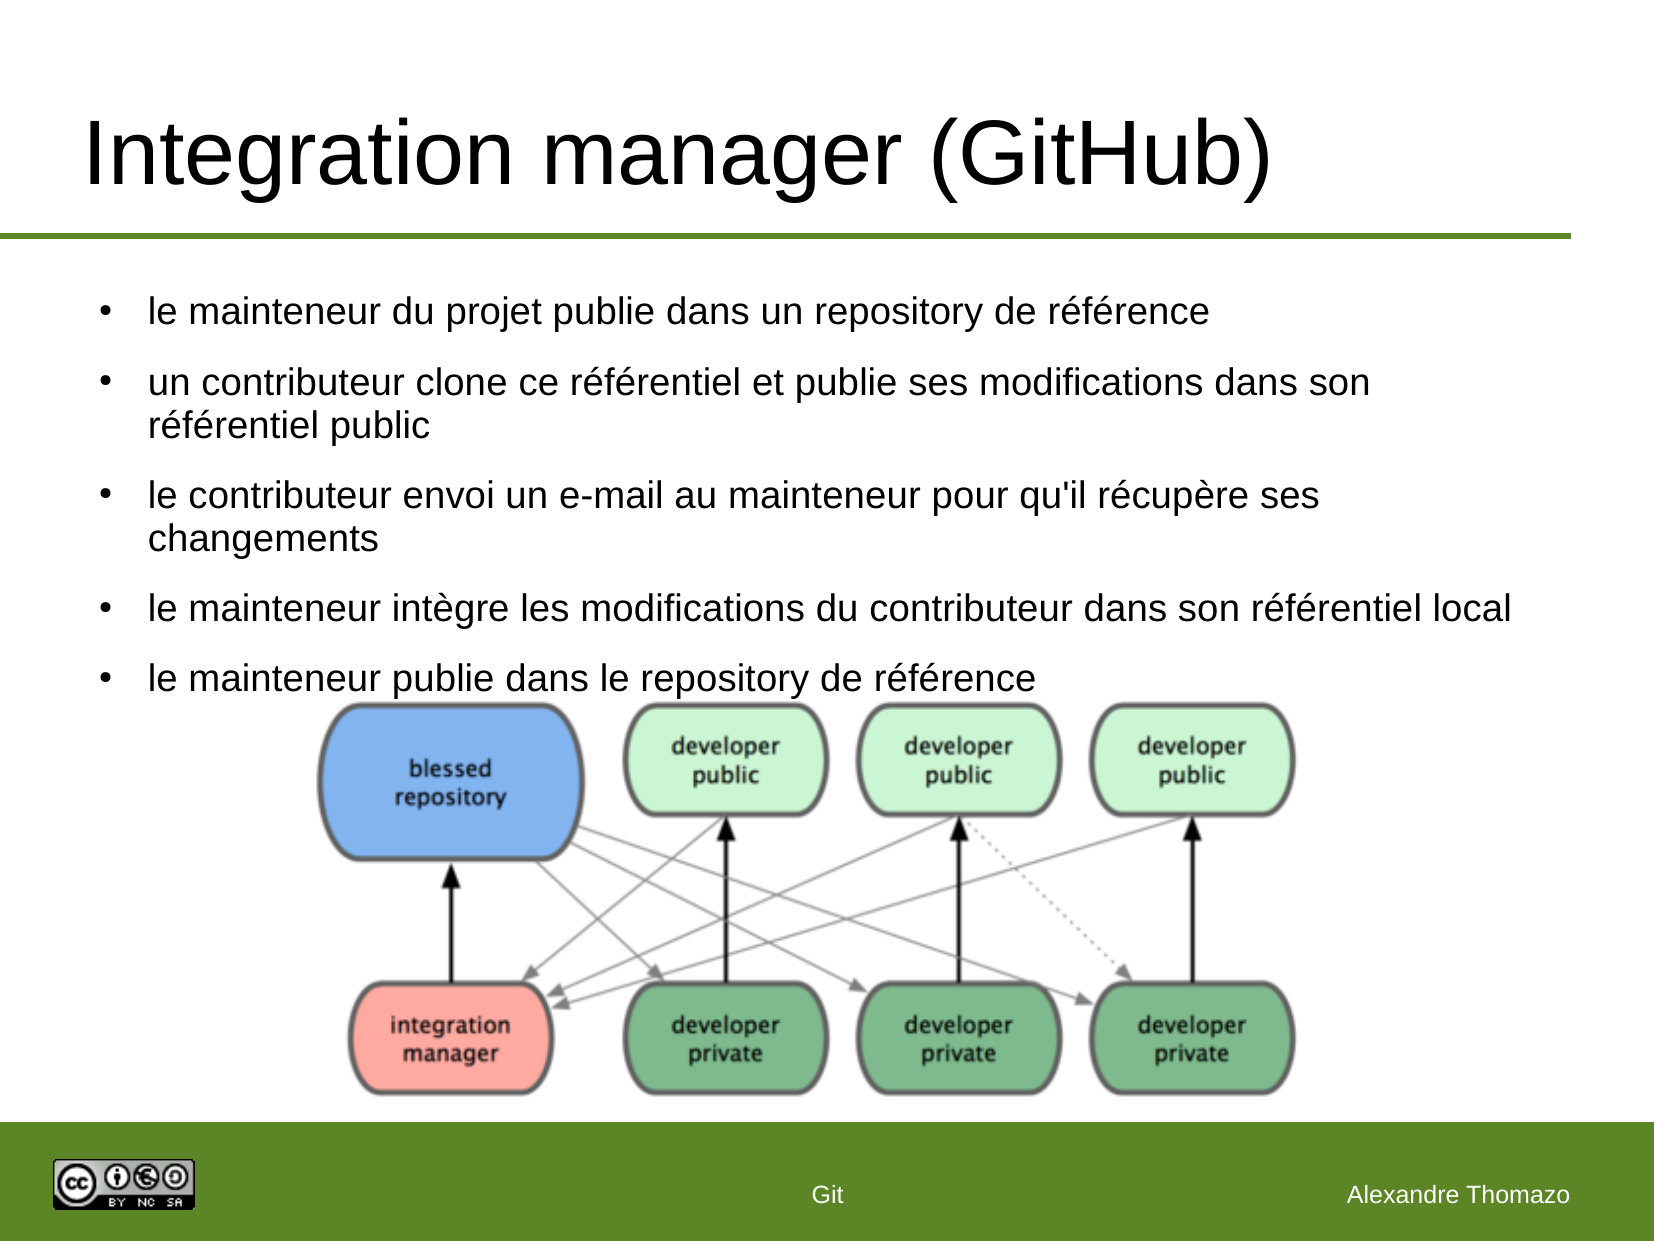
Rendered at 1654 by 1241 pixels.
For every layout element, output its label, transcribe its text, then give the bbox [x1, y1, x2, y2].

title Integration manager (GitHub) [82, 49, 1571, 257]
picture [313, 700, 1300, 1099]
picture [53, 1159, 195, 1210]
list le mainteneur du projet publie dans un repository de référence un contributeur clone ce référentiel et publie ses modifications dans son référentiel public le contributeur envoi un e-mail au mainteneur pour qu'il récupère ses changements le mainteneur intègre les modifications du contributeur dans son référentiel local le mainteneur publie dans le repository de référence [82, 290, 1538, 733]
